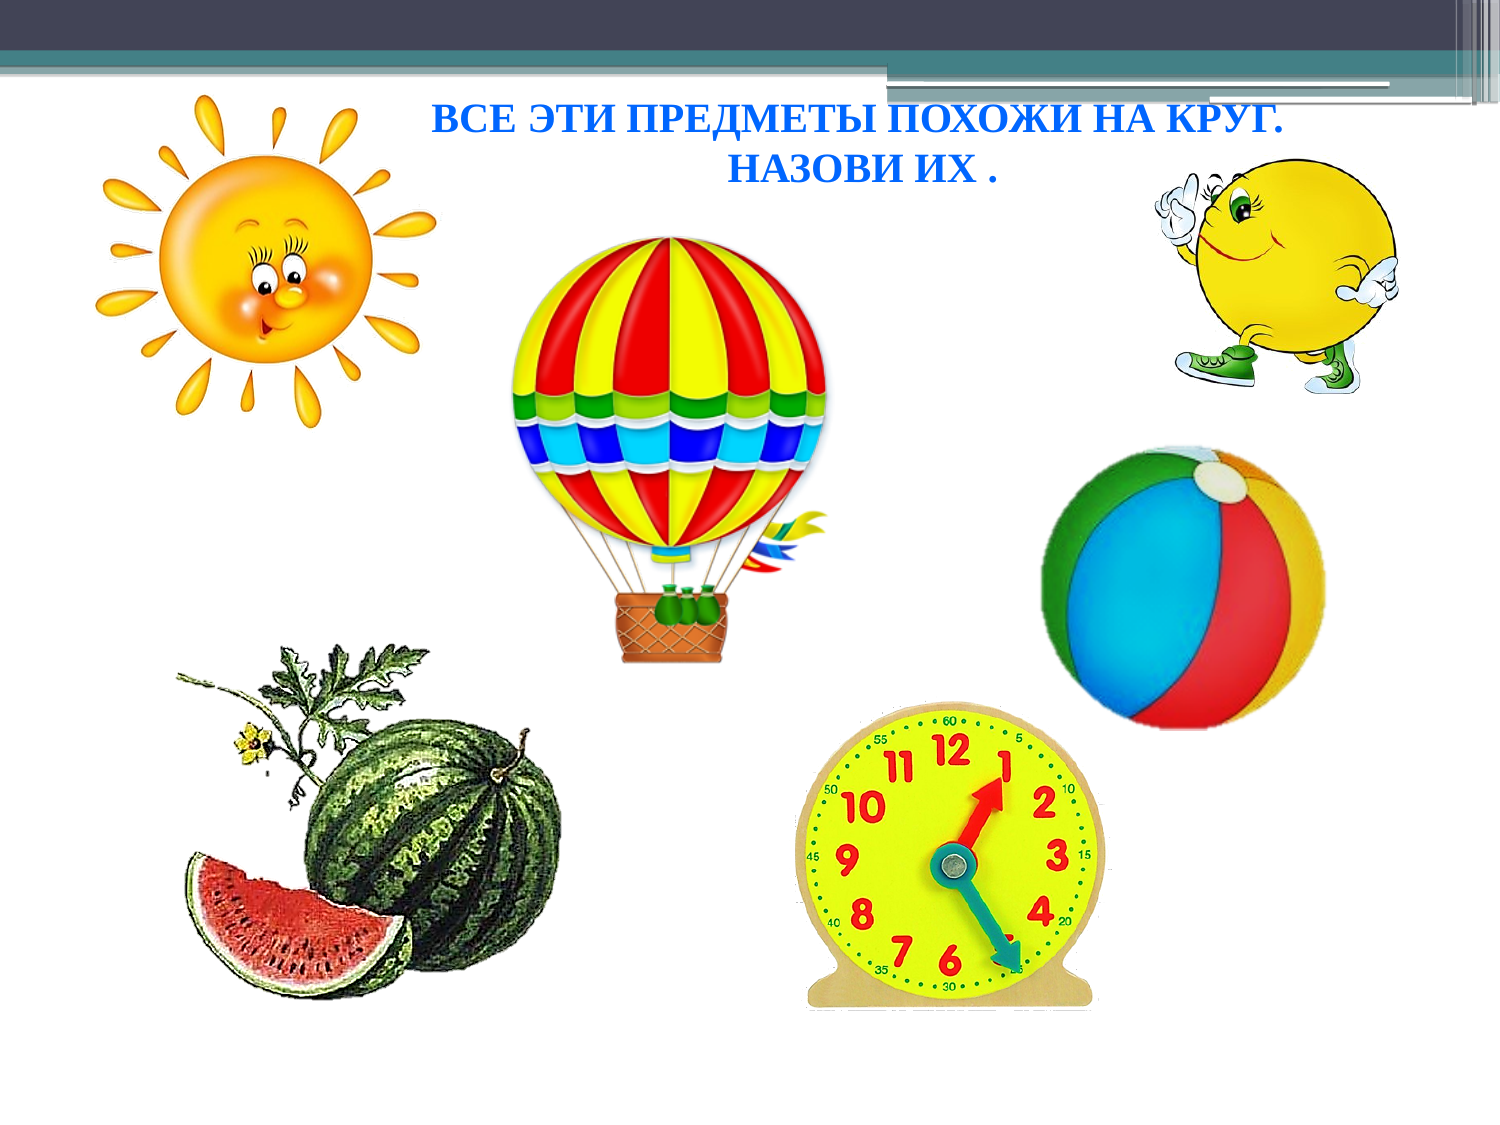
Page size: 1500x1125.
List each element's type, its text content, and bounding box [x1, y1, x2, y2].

picture [112, 210, 835, 1125]
text_box ВСЕ ЭТИ ПРЕДМЕТЫ ПОХОЖИ НА КРУГ. НАЗОВИ ИХ . [416, 83, 1310, 199]
picture [785, 432, 1331, 1011]
picture [1150, 141, 1404, 394]
picture [88, 65, 468, 433]
